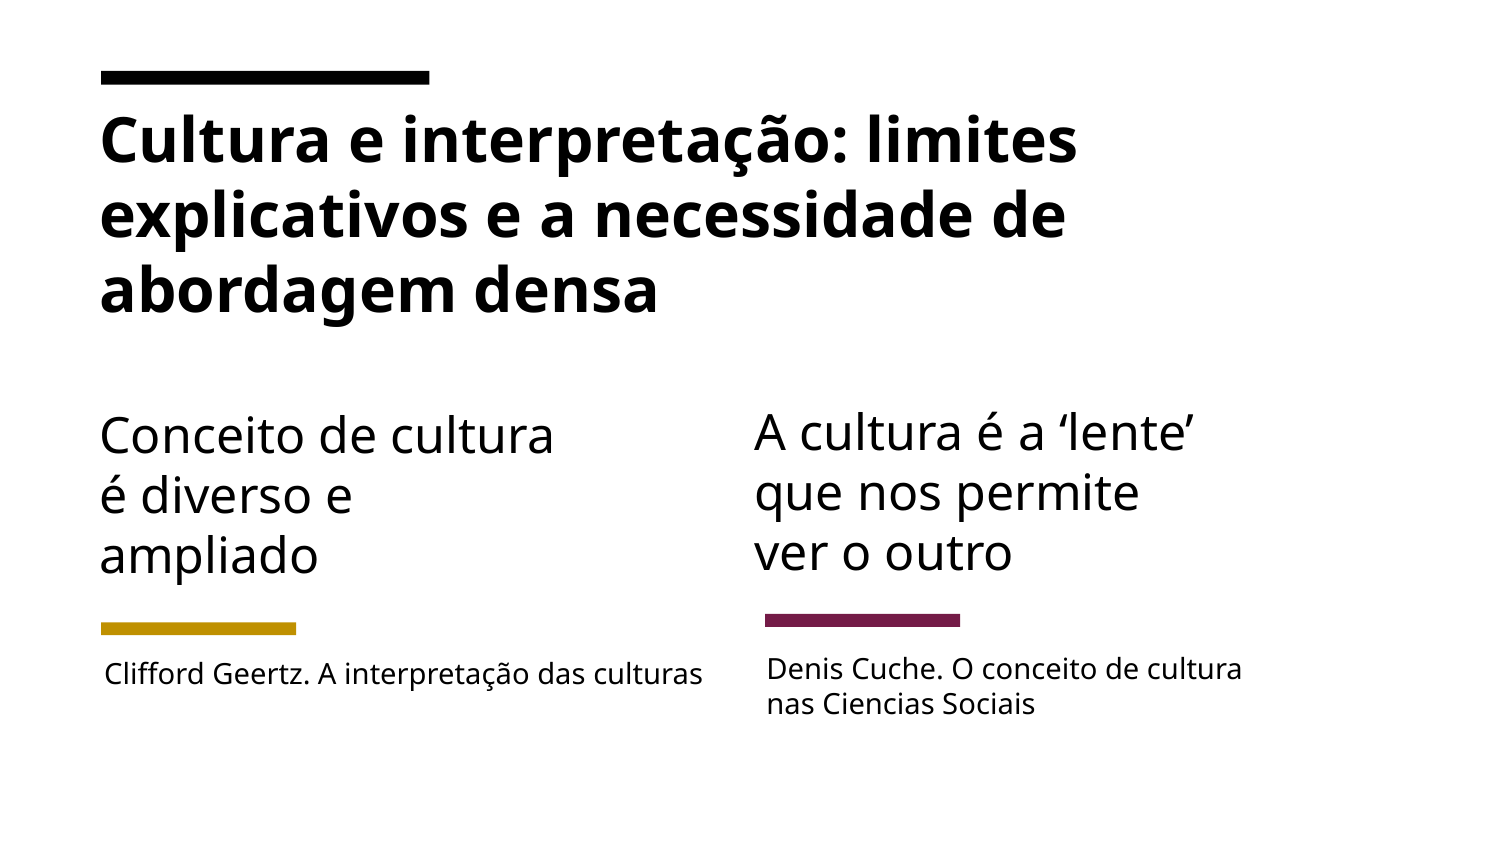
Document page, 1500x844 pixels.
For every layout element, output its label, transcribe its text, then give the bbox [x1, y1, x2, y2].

text_box Cultura e interpretação: limites explicativos e a necessidade de abordagem densa [84, 84, 1358, 269]
text_box [101, 70, 430, 85]
text_box A cultura é a ‘lente’ que nos permite ver o outro [739, 354, 1232, 626]
text_box Denis Cuche. O conceito de cultura nas Ciencias Sociais [751, 635, 1293, 768]
text_box [101, 622, 297, 636]
text_box [765, 613, 961, 627]
text_box Clifford Geertz. A interpretação das culturas [89, 640, 750, 773]
text_box Conceito de cultura é diverso e ampliado [84, 357, 577, 629]
